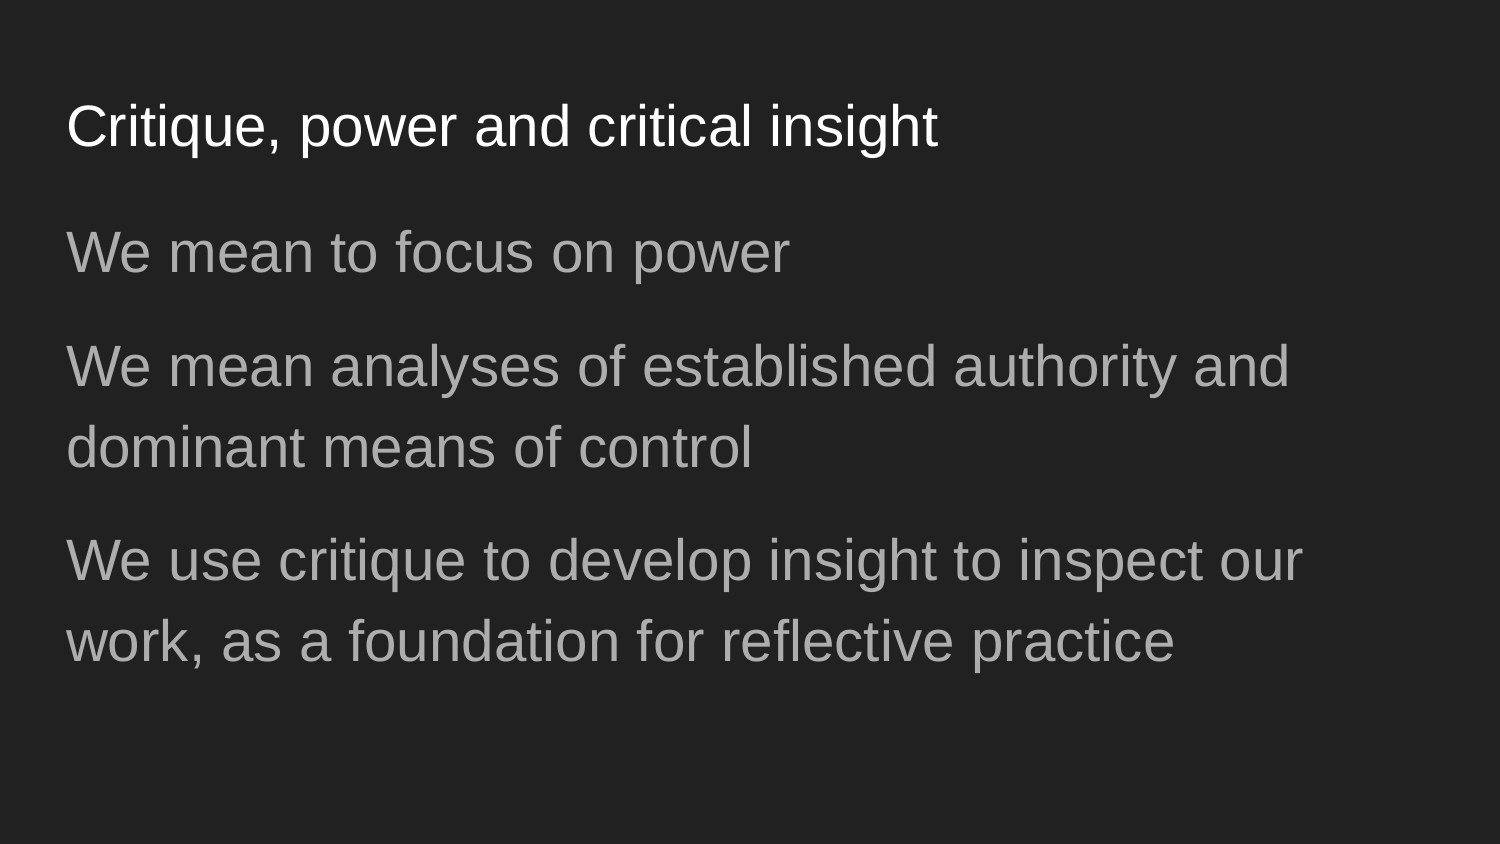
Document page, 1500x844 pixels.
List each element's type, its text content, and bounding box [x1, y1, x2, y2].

list We mean to focus on power We mean analyses of established authority and dominant means of control We use critique to develop insight to inspect our work, as a foundation for reflective practice [51, 189, 1449, 750]
title Critique, power and critical insight [51, 72, 1449, 167]
